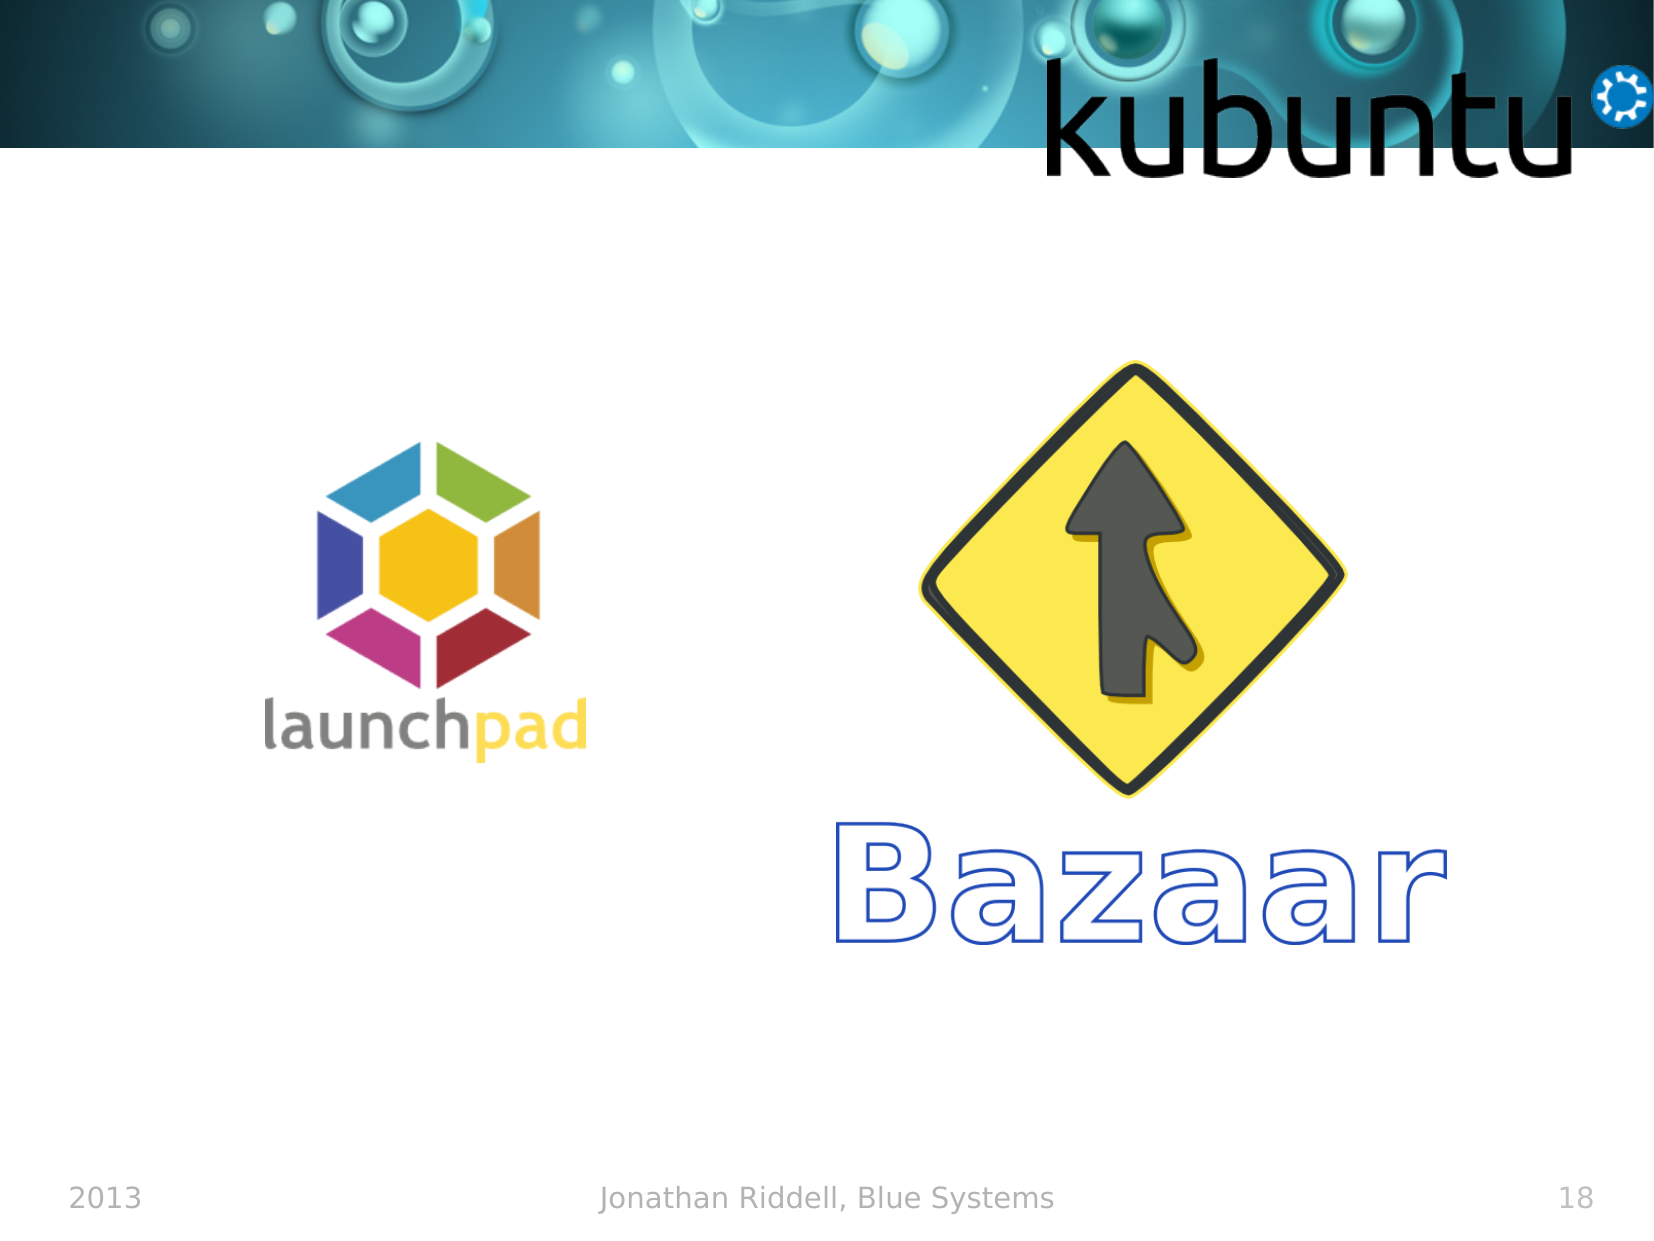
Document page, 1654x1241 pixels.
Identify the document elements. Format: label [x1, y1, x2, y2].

picture [265, 442, 586, 763]
picture [836, 360, 1447, 945]
picture [0, 0, 1654, 178]
